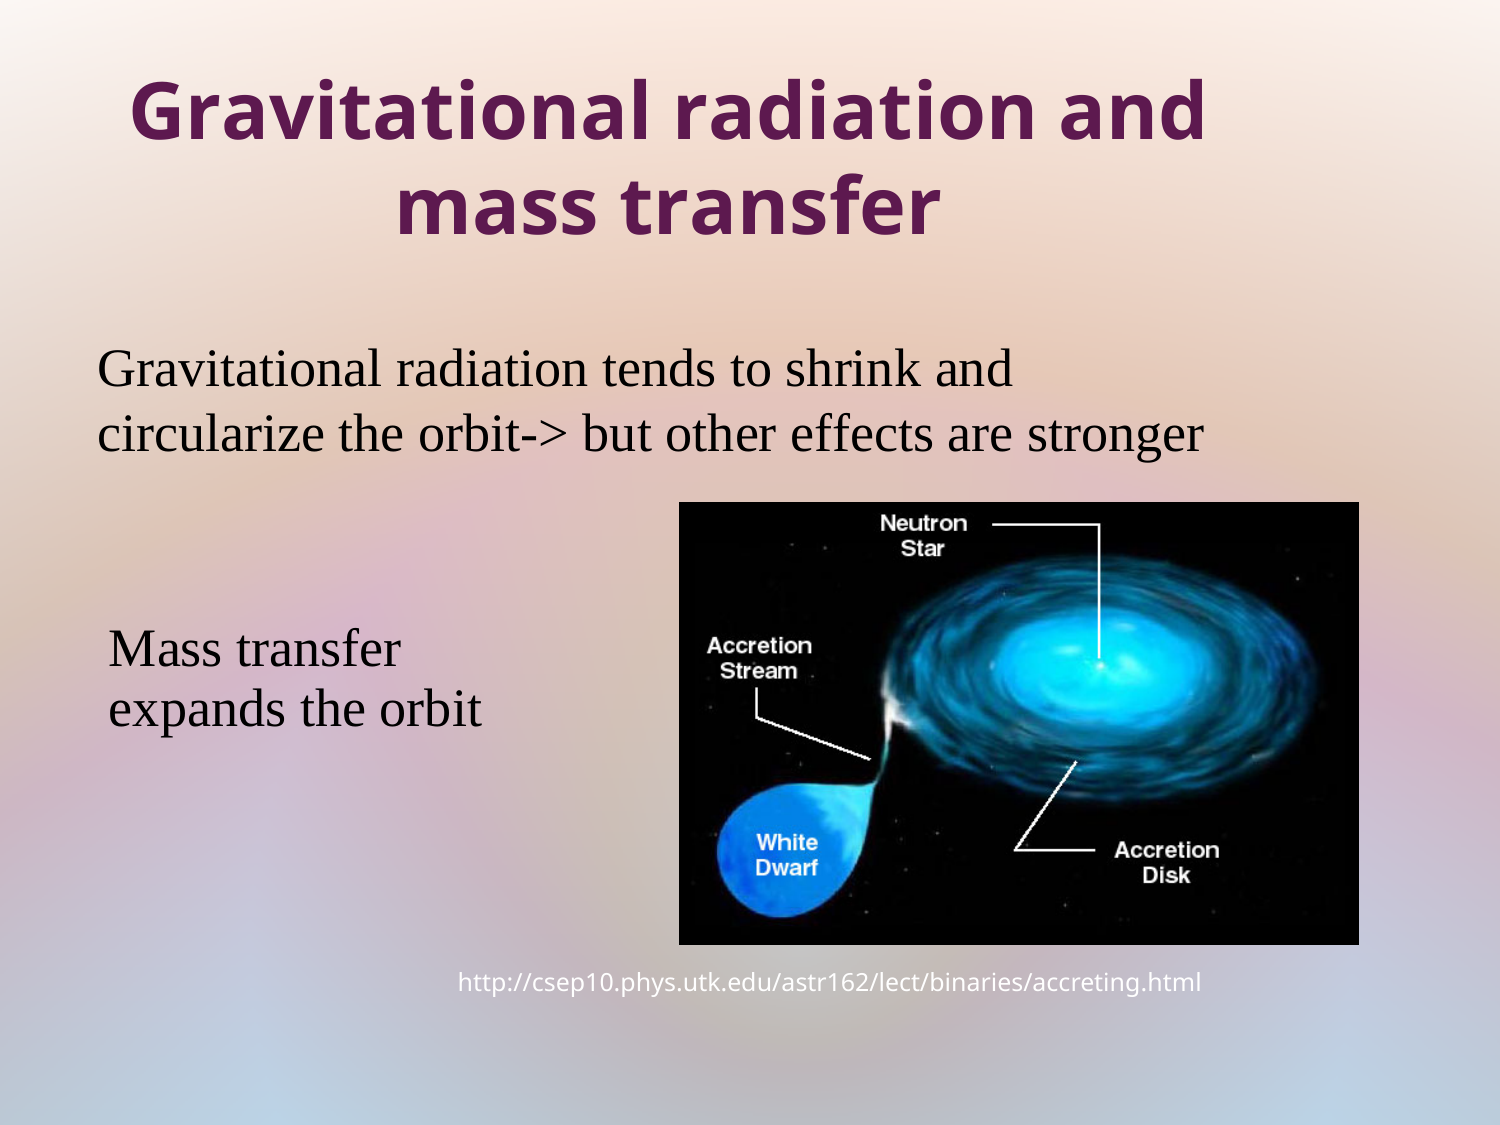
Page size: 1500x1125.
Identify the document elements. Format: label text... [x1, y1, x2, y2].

title Gravitational radiation and mass transfer [75, 52, 1263, 258]
text_box Mass transfer expands the orbit [109, 618, 562, 739]
picture [0, 0, 1500, 1125]
list Gravitational radiation tends to shrink and circularize the orbit-> but other effects are stronger [82, 324, 1270, 473]
text_box http://csep10.phys.utk.edu/astr162/lect/binaries/accreting.html [442, 958, 1348, 1004]
